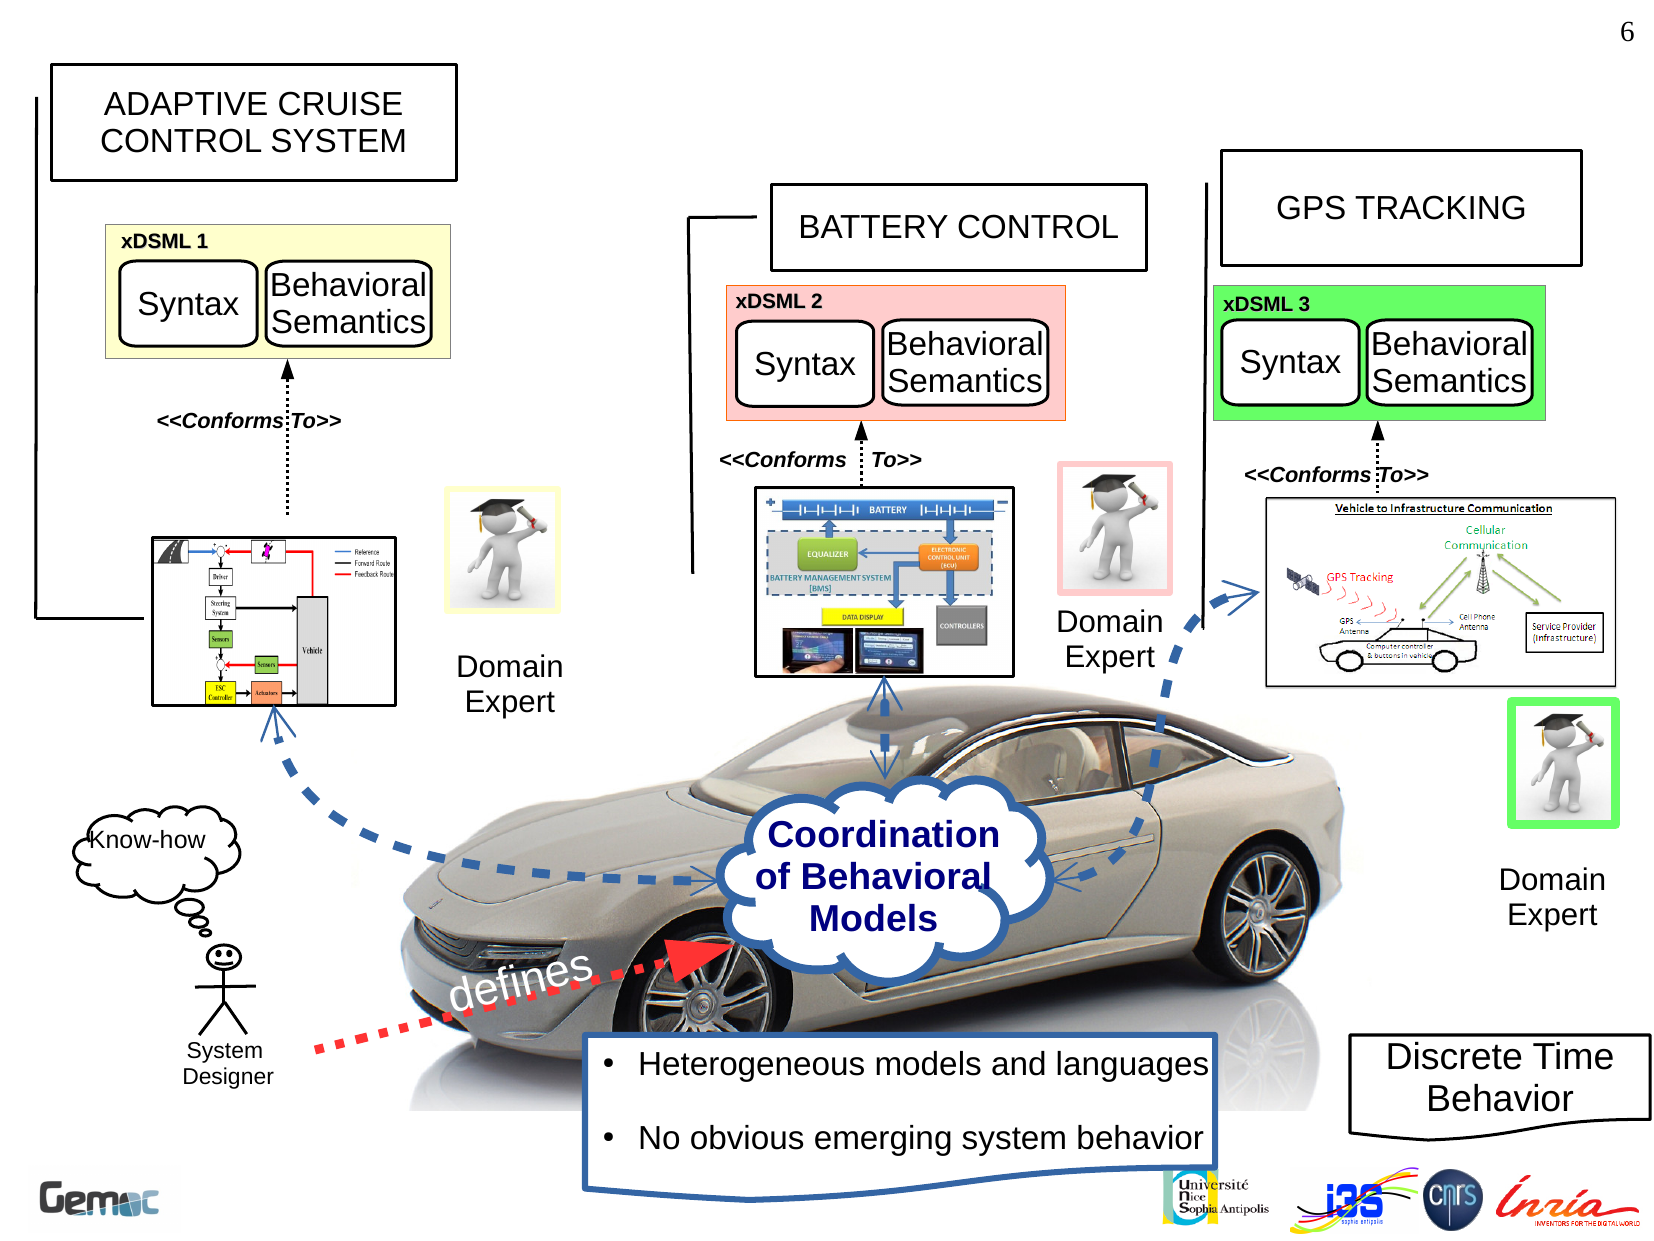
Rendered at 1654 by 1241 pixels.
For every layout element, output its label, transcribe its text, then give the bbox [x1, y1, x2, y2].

text_box <<Conforms To>> [704, 439, 939, 480]
picture [153, 539, 394, 705]
picture [450, 492, 556, 609]
text_box Know-how [175, 899, 204, 916]
text_box <<Conforms To>> [141, 401, 359, 445]
text_box Discrete Time Behavior [1350, 1035, 1651, 1141]
text_box [726, 285, 1066, 421]
text_box Know-how [189, 916, 208, 928]
text_box xDSML 1 [90, 222, 239, 262]
text_box [207, 944, 241, 970]
text_box [1213, 285, 1546, 421]
picture [756, 489, 1012, 676]
picture [1137, 1150, 1647, 1241]
text_box <<Conforms To>> [1229, 455, 1451, 535]
text_box [105, 224, 451, 359]
text_box Syntax [736, 321, 874, 407]
text_box Behavioral Semantics [266, 261, 432, 347]
text_box xDSML 3 [1193, 285, 1329, 324]
text_box Behavioral Semantics [1367, 319, 1533, 406]
text_box Syntax [119, 260, 258, 347]
text_box Know-how [73, 806, 241, 904]
text_box Domain Expert [1020, 596, 1201, 683]
text_box BATTERY CONTROL [771, 184, 1147, 270]
text_box Syntax [1221, 319, 1360, 406]
text_box Domain Expert [420, 642, 601, 728]
picture [1515, 706, 1612, 821]
text_box Heterogeneous models and languages No obvious emerging system behavior [585, 1034, 1216, 1200]
text_box GPS TRACKING [1221, 150, 1582, 266]
text_box Behavioral Semantics [882, 319, 1048, 406]
text_box Coordination of Behavioral Models [720, 779, 1051, 983]
picture [1062, 466, 1167, 590]
picture [351, 493, 1621, 1111]
text_box ADAPTIVE CRUISE CONTROL SYSTEM [51, 64, 456, 180]
text_box Domain Expert [1470, 855, 1636, 941]
text_box xDSML 2 [714, 282, 844, 322]
text_box System Designer [126, 1002, 331, 1098]
